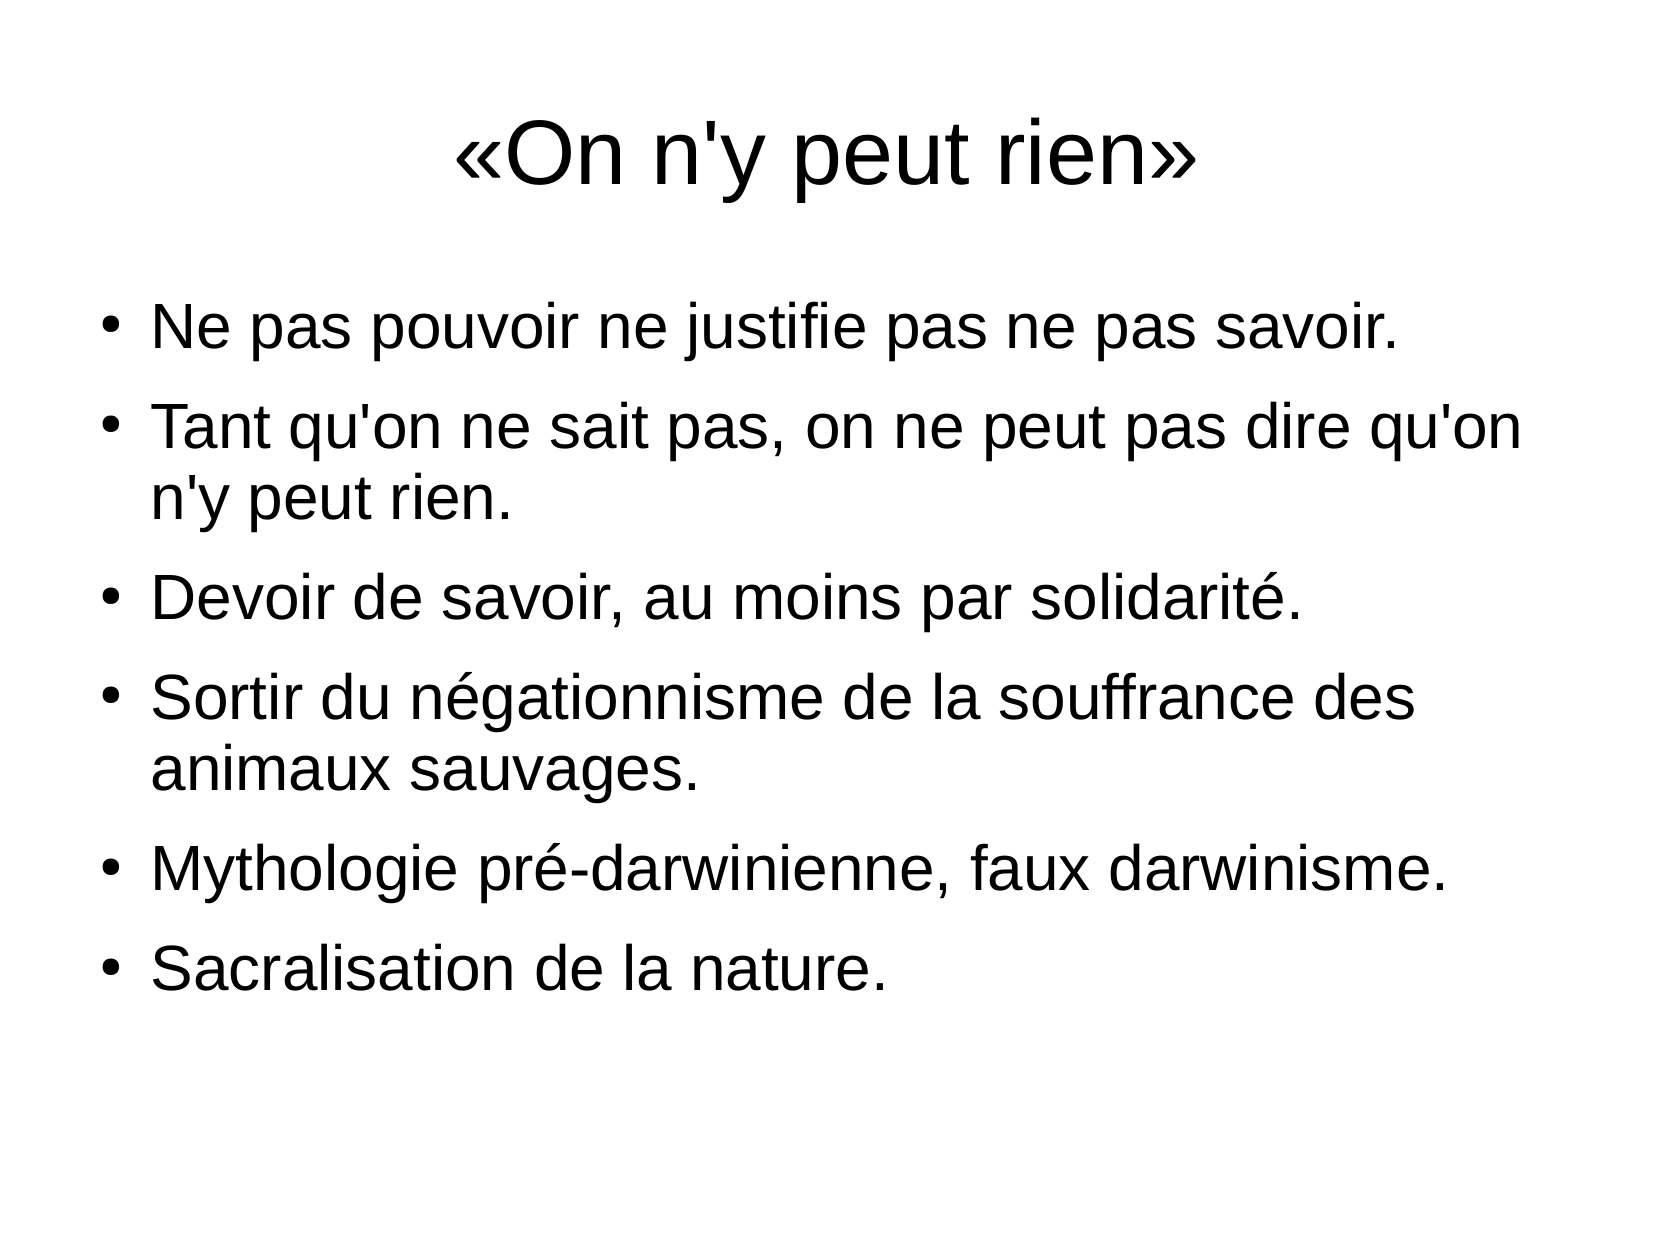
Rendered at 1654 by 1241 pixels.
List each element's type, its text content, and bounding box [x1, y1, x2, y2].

list Ne pas pouvoir ne justifie pas ne pas savoir. Tant qu'on ne sait pas, on ne peut pas dire qu'on n'y peut rien. Devoir de savoir, au moins par solidarité. Sortir du négationnisme de la souffrance des animaux sauvages. Mythologie pré-darwinienne, faux darwinisme. Sacralisation de la nature. [82, 290, 1538, 1010]
title «On n'y peut rien» [82, 49, 1571, 257]
